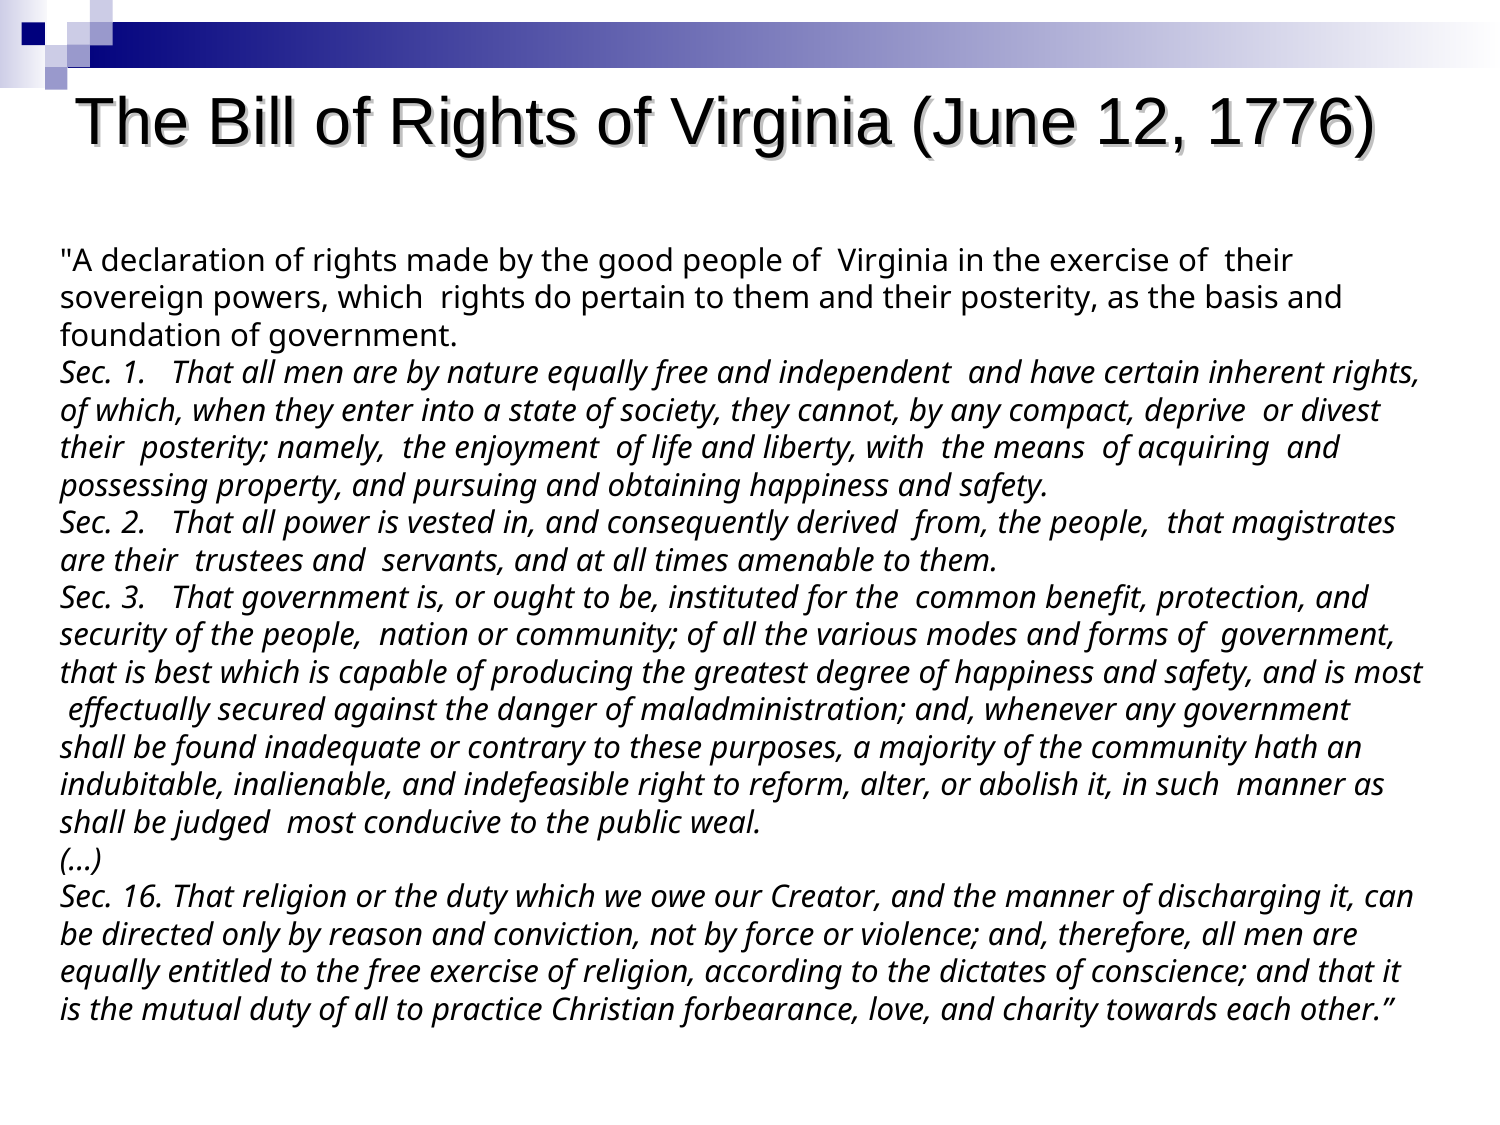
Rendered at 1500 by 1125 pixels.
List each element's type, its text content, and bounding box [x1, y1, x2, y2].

text_box "A declaration of rights made by the good people of Virginia in the exercise of their sovereign powers, which rights do pertain to them and their posterity, as the basis and foundation of government. Sec. 1. That all men are by nature equally free and independent and have certain inherent rights, of which, when they enter into a state of society, they cannot, by any compact, deprive or divest their posterity; namely, the enjoyment of life and liberty, with the means of acquiring and possessing property, and pursuing and obtaining happiness and safety. Sec. 2. That all power is vested in, and consequently derived from, the people, that magistrates are their trustees and servants, and at all times amenable to them. Sec. 3. That government is, or ought to be, instituted for the common benefit, protection, and security of the people, nation or community; of all the various modes and forms of government, that is best which is capable of producing the greatest degree of happiness and safety, and is most effectually secured against the danger of maladministration; and, whenever any government shall be found inadequate or contrary to these purposes, a majority of the community hath an indubitable, inalienable, and indefeasible right to reform, alter, or abolish it, in such manner as shall be judged most conducive to the public weal. (...) Sec. 16. That religion or the duty which we owe our Creator, and the manner of discharging it, can be directed only by reason and conviction, not by force or violence; and, therefore, all men are equally entitled to the free exercise of religion, according to the dictates of conscience; and that it is the mutual duty of all to practice Christian forbearance, love, and charity towards each other.” [45, 232, 1441, 1035]
title The Bill of Rights of Virginia (June 12, 1776) [51, 66, 1402, 170]
